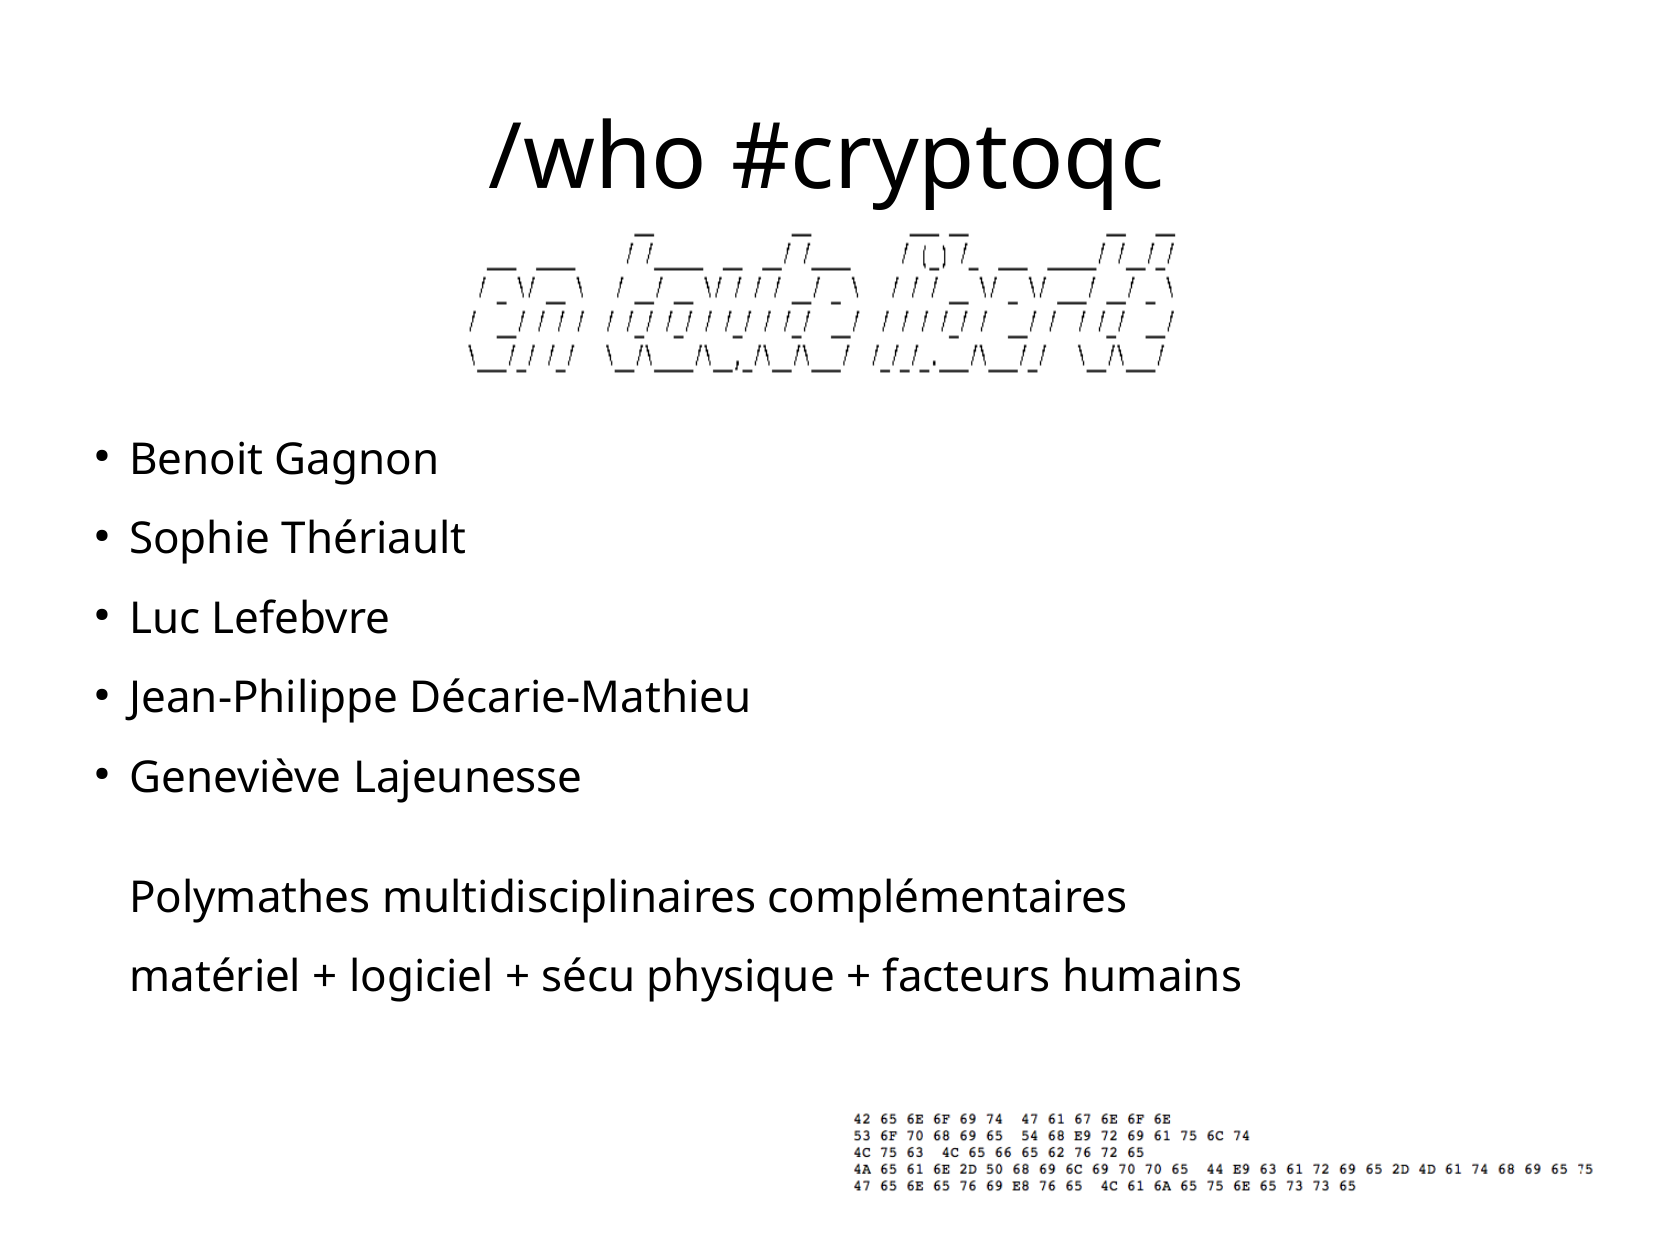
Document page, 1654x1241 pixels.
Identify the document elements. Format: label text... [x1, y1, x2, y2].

picture [460, 257, 1217, 290]
list Benoit Gagnon Sophie Thériault Luc Lefebvre Jean-Philippe Décarie-Mathieu Geneviève Lajeunesse Polymathes multidisciplinaires complémentaires matériel + logiciel + sécu physique + facteurs humains [82, 290, 1571, 1010]
picture [839, 1098, 1630, 1225]
title /who #cryptoqc [82, 49, 1571, 257]
